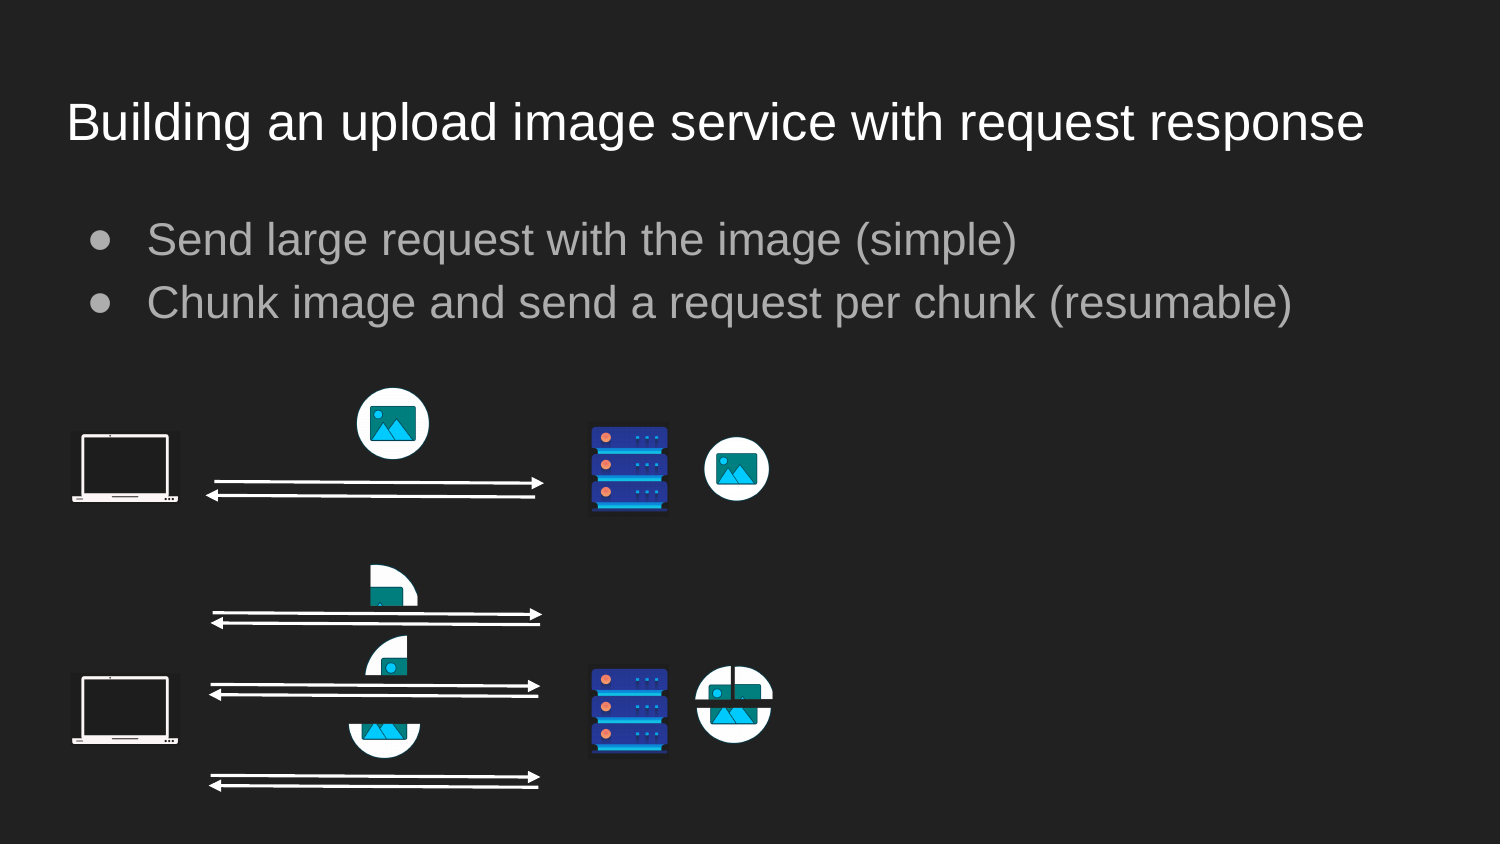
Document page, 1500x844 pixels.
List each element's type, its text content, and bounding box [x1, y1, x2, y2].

picture [587, 664, 669, 759]
picture [365, 559, 422, 611]
picture [693, 662, 778, 746]
picture [345, 721, 427, 761]
picture [363, 632, 409, 678]
picture [70, 673, 181, 746]
picture [587, 421, 669, 517]
picture [70, 431, 181, 504]
title Building an upload image service with request response [51, 72, 1449, 167]
picture [702, 431, 776, 504]
picture [354, 381, 437, 463]
list Send large request with the image (simple) Chunk image and send a request per chunk (resumable) [56, 186, 1386, 394]
